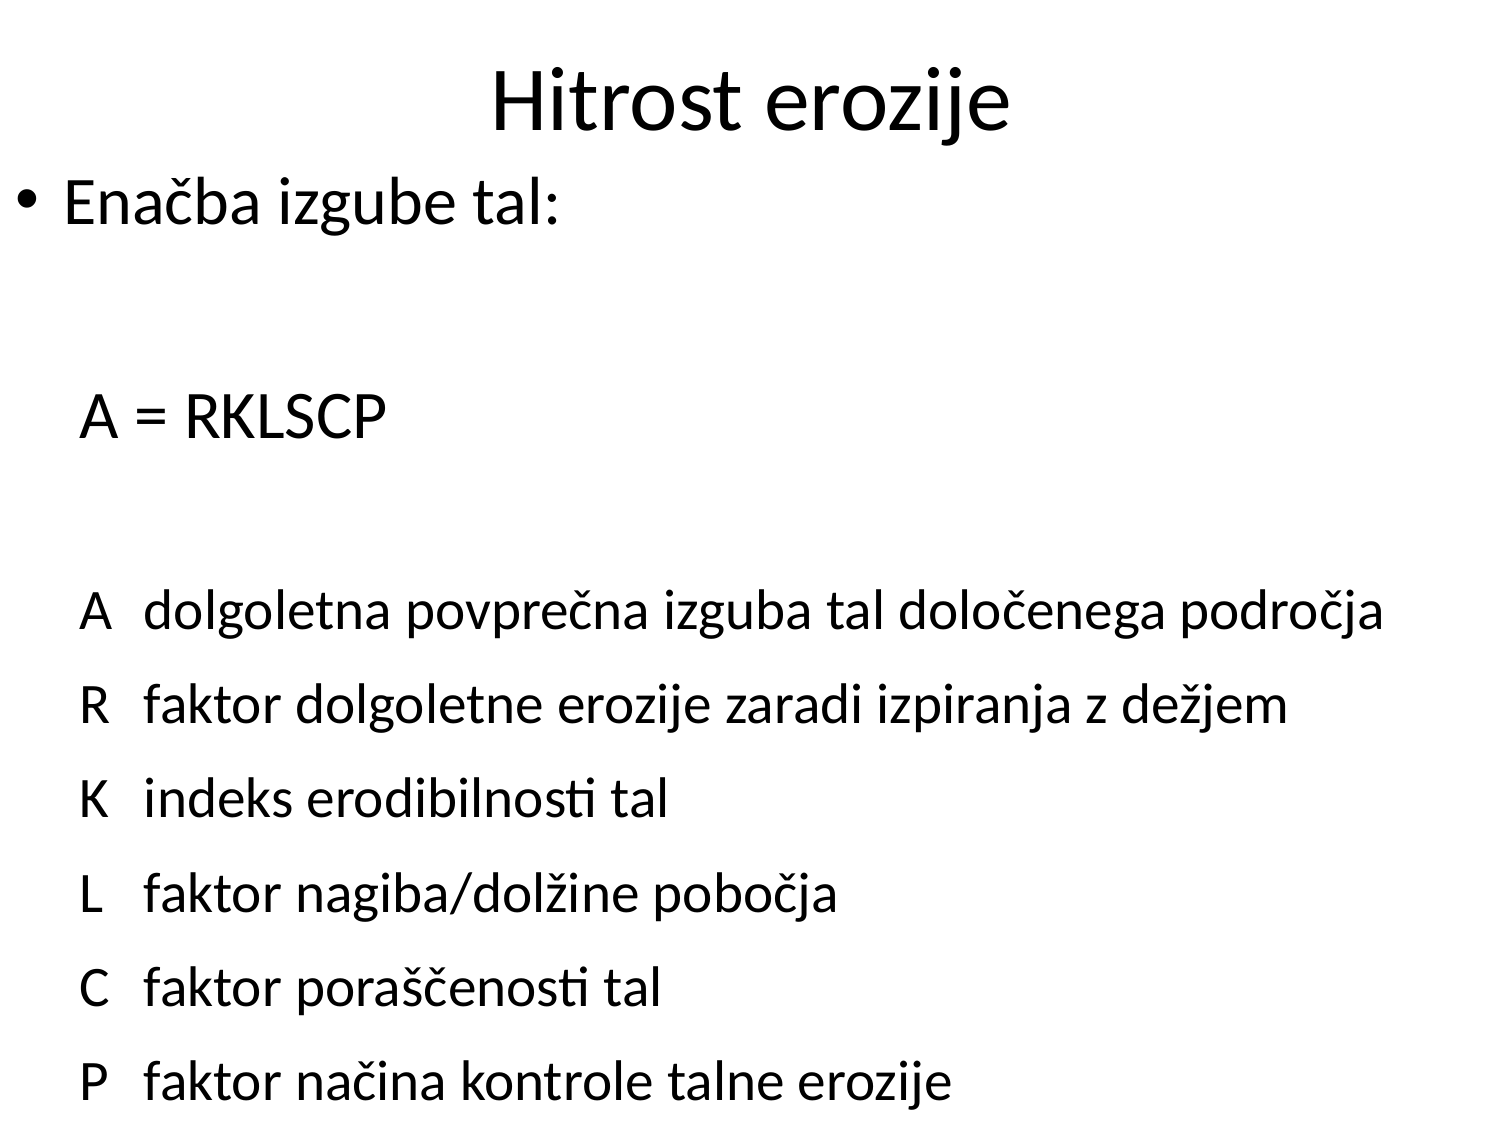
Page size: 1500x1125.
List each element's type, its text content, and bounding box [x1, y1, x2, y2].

list Enačba izgube tal: A = RKLSCP A dolgoletna povprečna izguba tal določenega področja R faktor dolgoletne erozije zaradi izpiranja z dežjem K indeks erodibilnosti tal L faktor nagiba/dolžine pobočja C faktor poraščenosti tal P faktor načina kontrole talne erozije [0, 149, 1500, 1125]
title Hitrost erozije [76, 0, 1427, 149]
